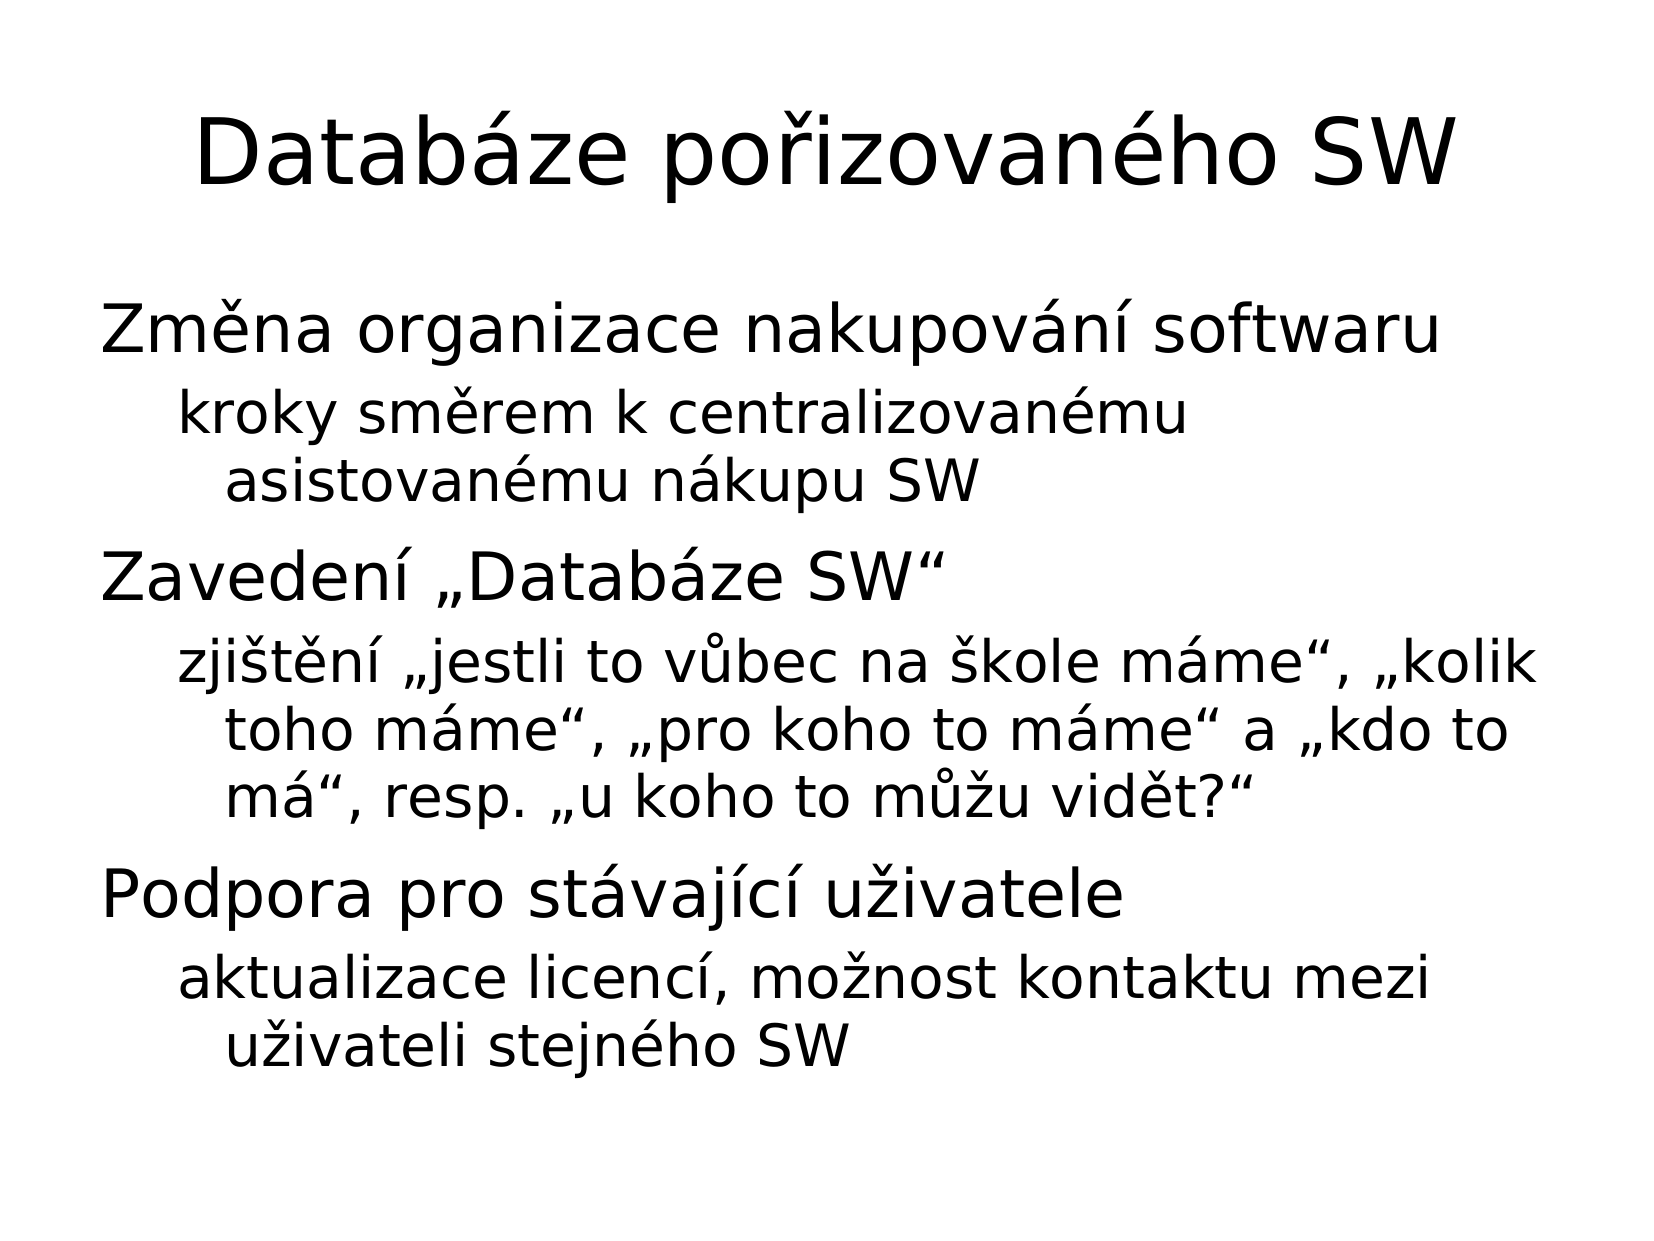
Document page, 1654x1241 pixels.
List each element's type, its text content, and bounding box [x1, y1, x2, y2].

list Změna organizace nakupování softwaru kroky směrem k centralizovanému asistovanému nákupu SW Zavedení „Databáze SW“ zjištění „jestli to vůbec na škole máme“, „kolik toho máme“, „pro koho to máme“ a „kdo to má“, resp. „u koho to můžu vidět?“ Podpora pro stávající uživatele aktualizace licencí, možnost kontaktu mezi uživateli stejného SW [82, 290, 1571, 1094]
title Databáze pořizovaného SW [82, 56, 1571, 250]
